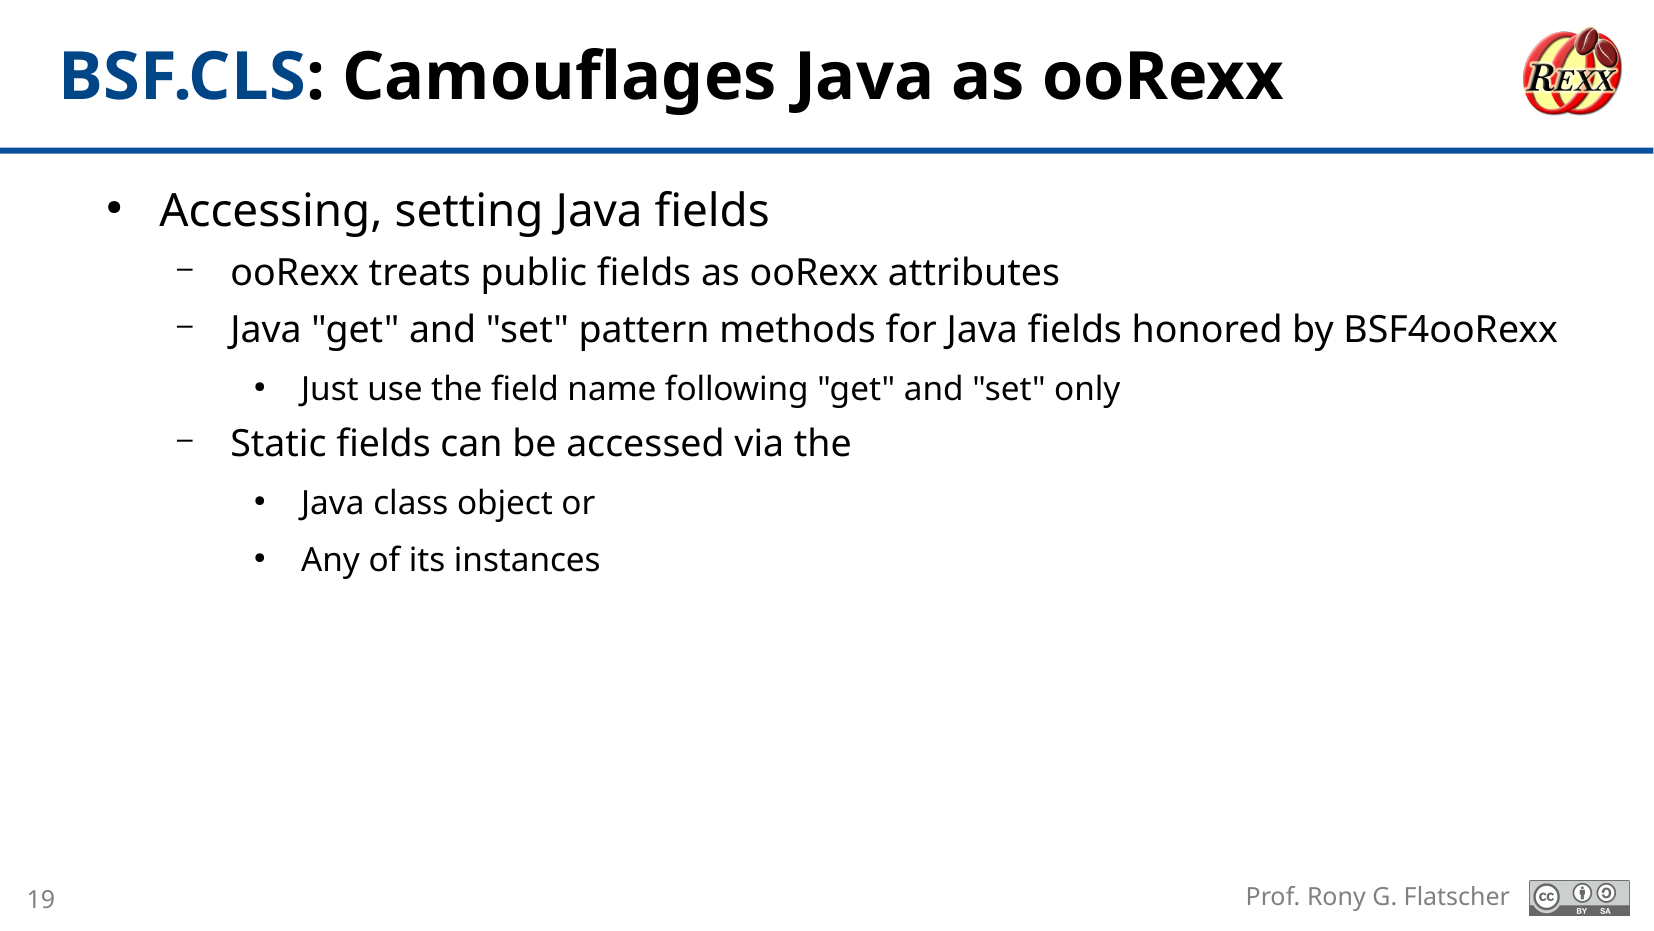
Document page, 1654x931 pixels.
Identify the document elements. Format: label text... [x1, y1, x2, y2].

list Accessing, setting Java fields ooRexx treats public fields as ooRexx attributes Java "get" and "set" pattern methods for Java fields honored by BSF4ooRexx Just use the field name following "get" and "set" only Static fields can be accessed via the Java class object or Any of its instances [88, 177, 1577, 857]
title BSF.CLS: Camouflages Java as ooRexx [0, 0, 1625, 148]
